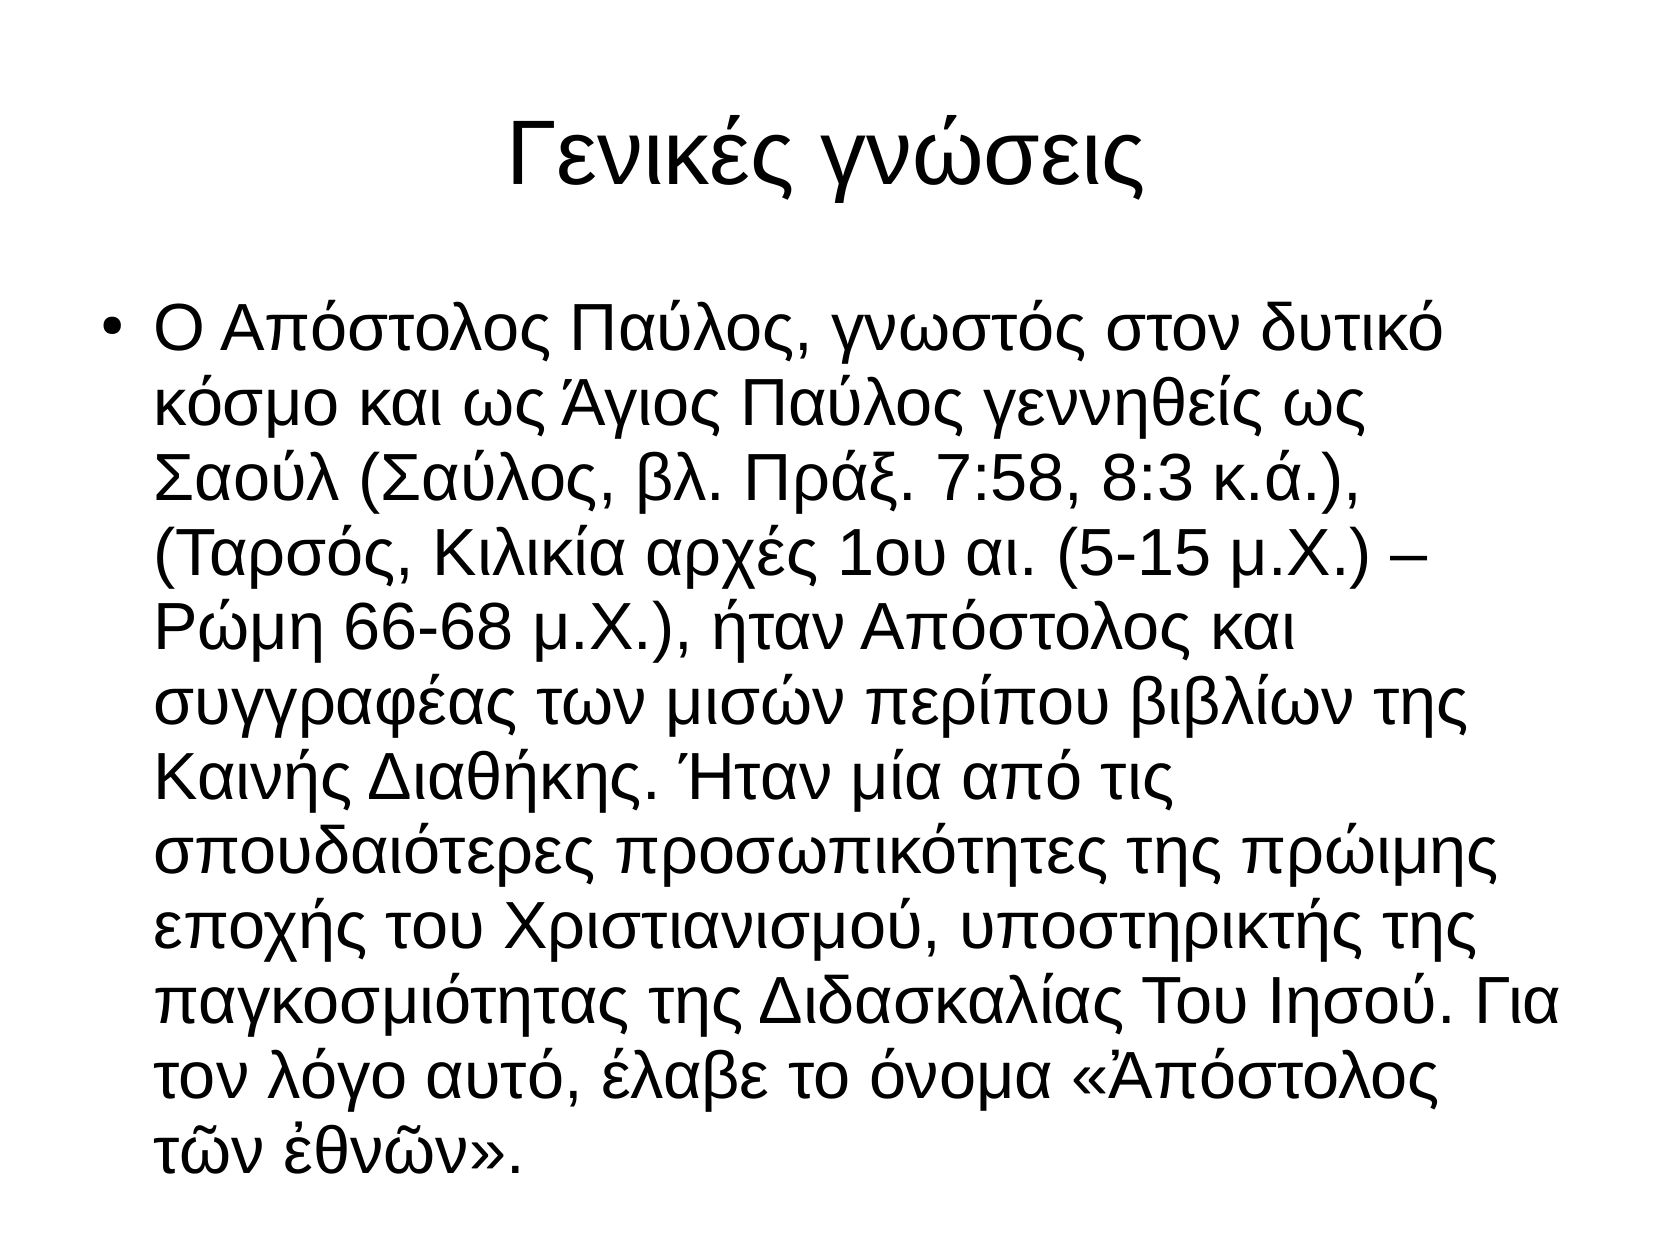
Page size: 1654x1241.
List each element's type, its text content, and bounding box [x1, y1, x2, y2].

list Ο Απόστολος Παύλος, γνωστός στον δυτικό κόσμο και ως Άγιος Παύλος γεννηθείς ως Σαούλ (Σαύλος, βλ. Πράξ. 7:58, 8:3 κ.ά.), (Ταρσός, Κιλικία αρχές 1ου αι. (5-15 μ.Χ.) – Ρώμη 66-68 μ.Χ.), ήταν Απόστολος και συγγραφέας των μισών περίπου βιβλίων της Καινής Διαθήκης. Ήταν μία από τις σπουδαιότερες προσωπικότητες της πρώιμης εποχής του Χριστιανισμού, υποστηρικτής της παγκοσμιότητας της Διδασκαλίας Του Ιησού. Για τον λόγο αυτό, έλαβε το όνομα «Ἀπόστολος τῶν ἐθνῶν». [82, 290, 1571, 1188]
title Γενικές γνώσεις [82, 49, 1571, 257]
